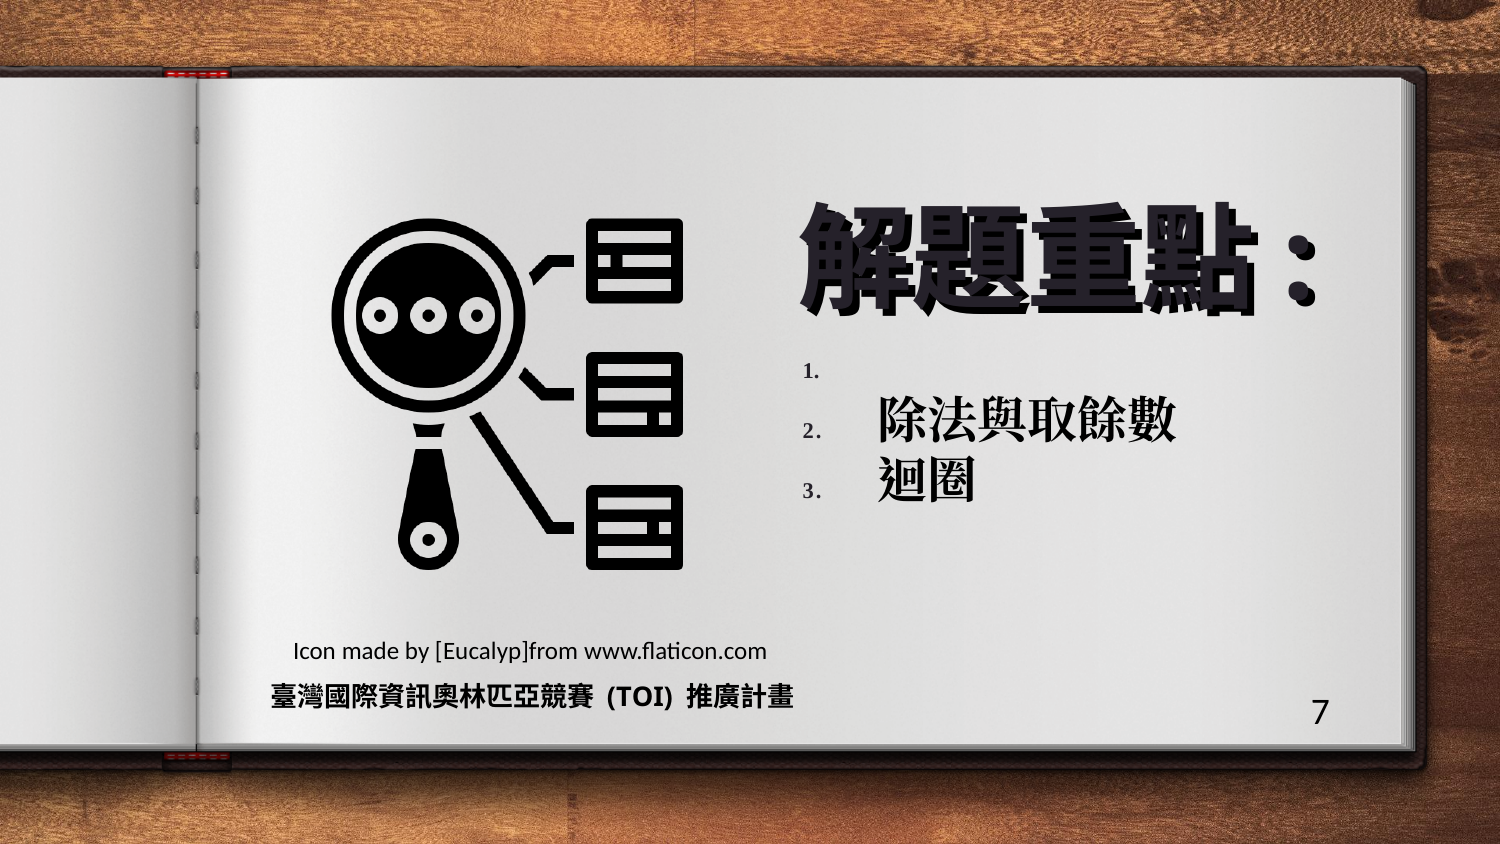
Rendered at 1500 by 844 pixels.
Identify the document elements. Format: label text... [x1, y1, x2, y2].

title 解題重點: [782, 146, 1313, 338]
subtitle 除法與取餘數 迴圈 [787, 313, 1341, 588]
picture [313, 200, 701, 588]
text_box [1295, 672, 1386, 737]
text_box Icon made by [Eucalyp]from www.flaticon.com [278, 627, 867, 672]
